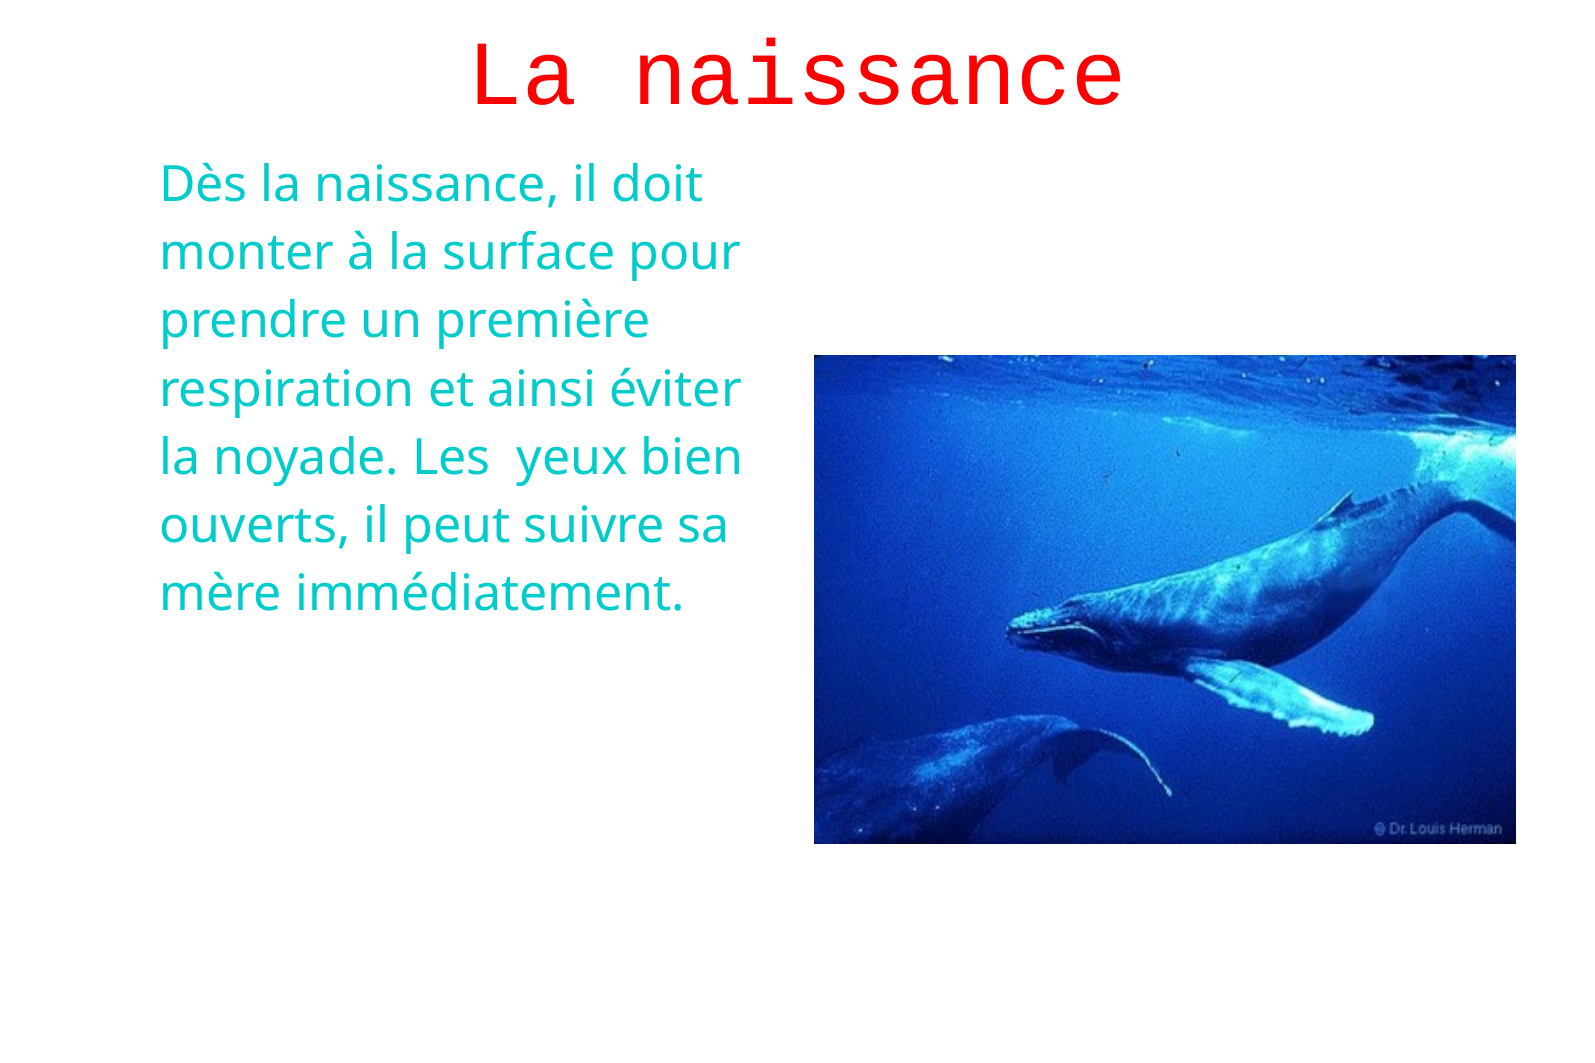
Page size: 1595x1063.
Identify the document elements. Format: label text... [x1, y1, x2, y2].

list Dès la naissance, il doit monter à la surface pour prendre un première respiration et ainsi éviter la noyade. Les yeux bien ouverts, il peut suivre sa mère immédiatement. [88, 147, 789, 1034]
picture [814, 355, 1516, 844]
title La naissance [79, 27, 1515, 235]
